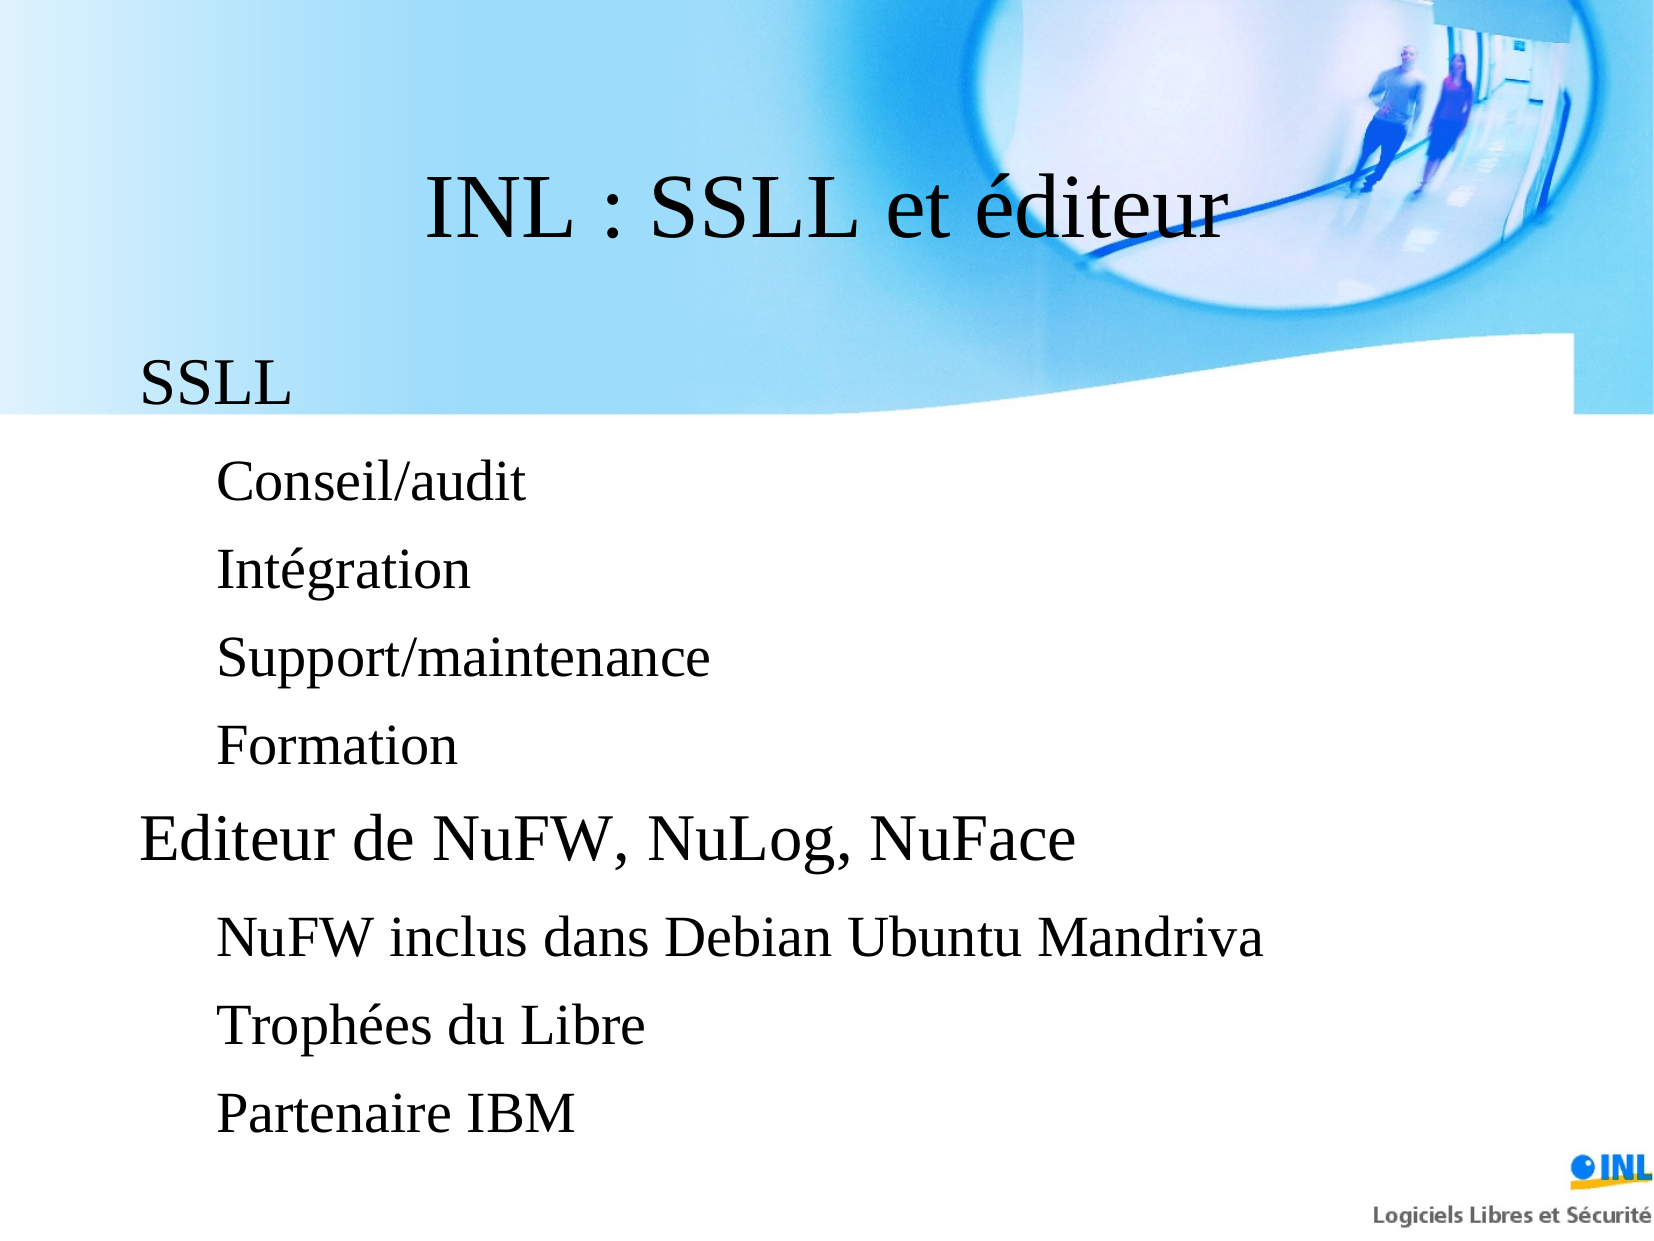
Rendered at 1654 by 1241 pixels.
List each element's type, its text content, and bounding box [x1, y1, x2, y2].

picture [0, 0, 1654, 1241]
title INL : SSLL et éditeur [121, 102, 1534, 311]
list SSLL Conseil/audit Intégration Support/maintenance Formation Editeur de NuFW, NuLog, NuFace NuFW inclus dans Debian Ubuntu Mandriva Trophées du Libre Partenaire IBM [121, 344, 1534, 1146]
